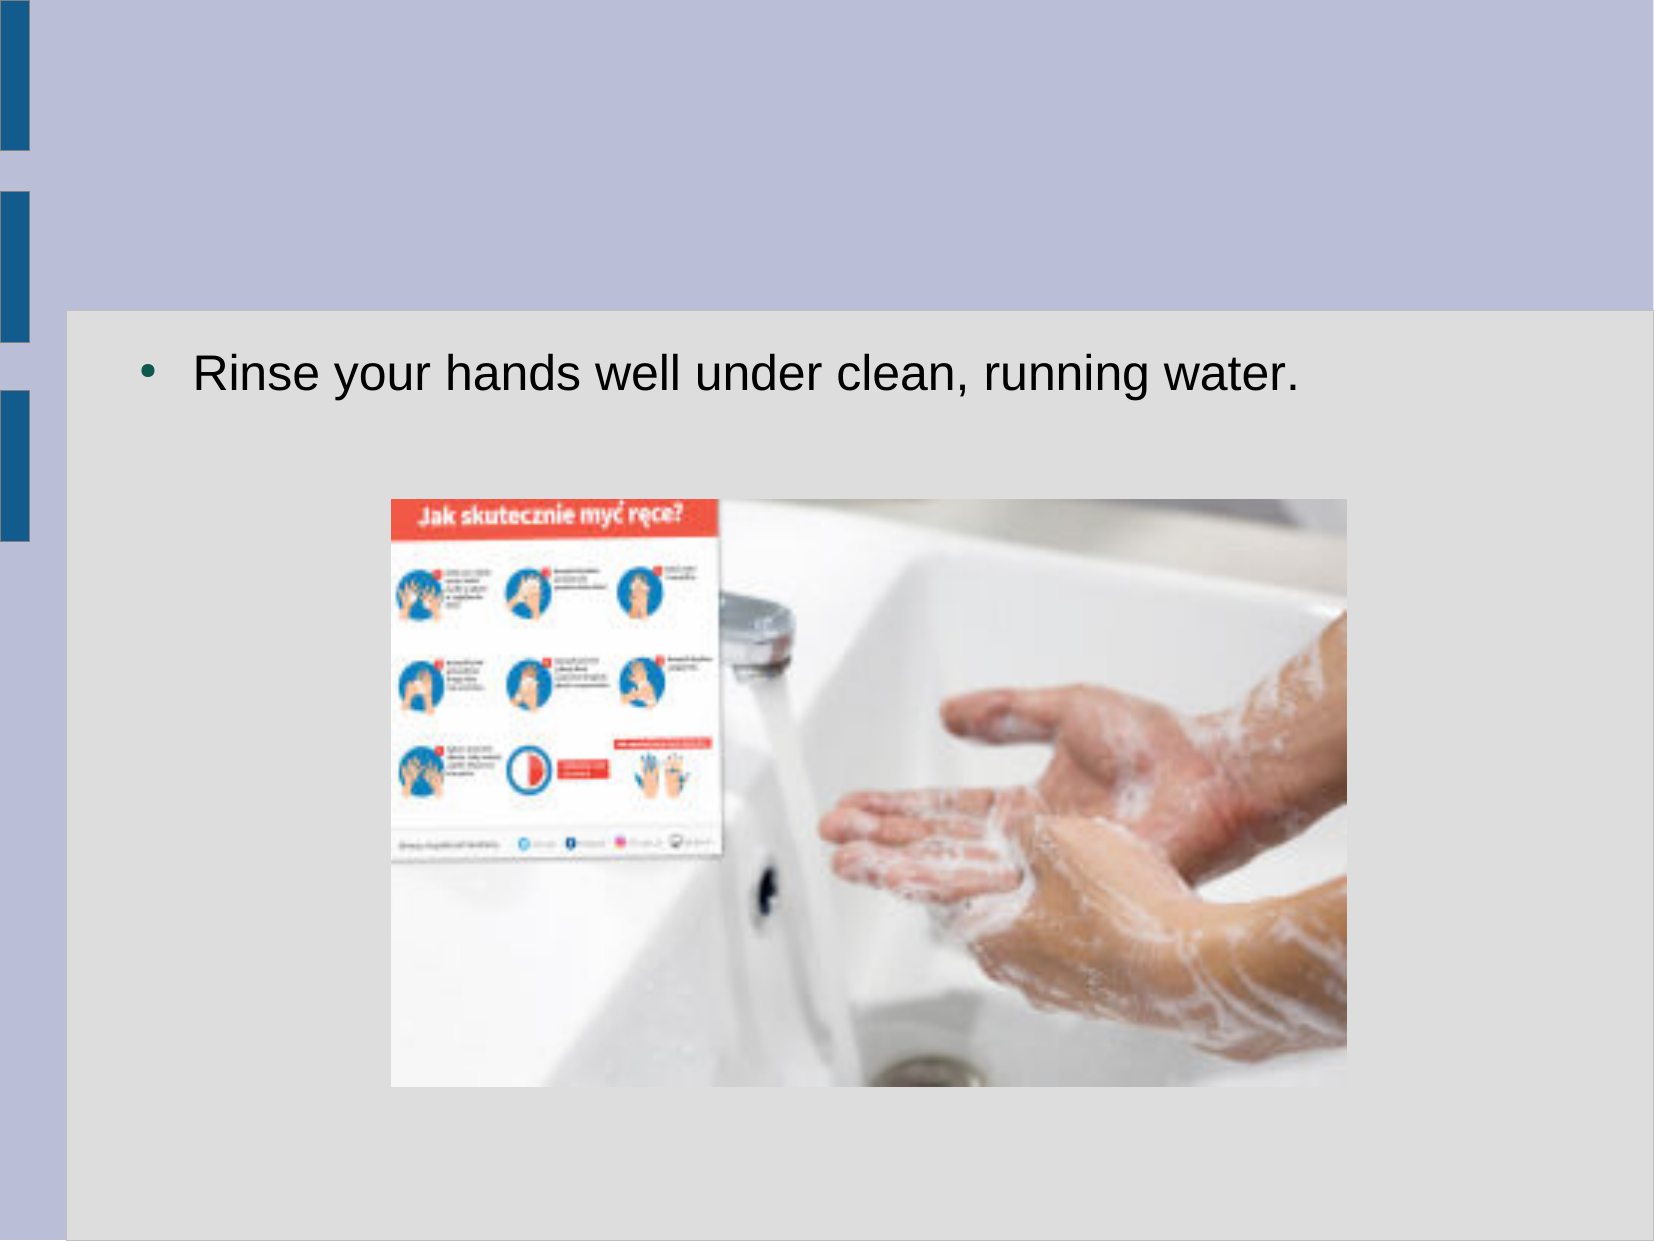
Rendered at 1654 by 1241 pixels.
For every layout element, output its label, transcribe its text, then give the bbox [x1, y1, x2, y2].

picture [391, 499, 1347, 1087]
list Rinse your hands well under clean, running water. [121, 344, 1534, 1127]
